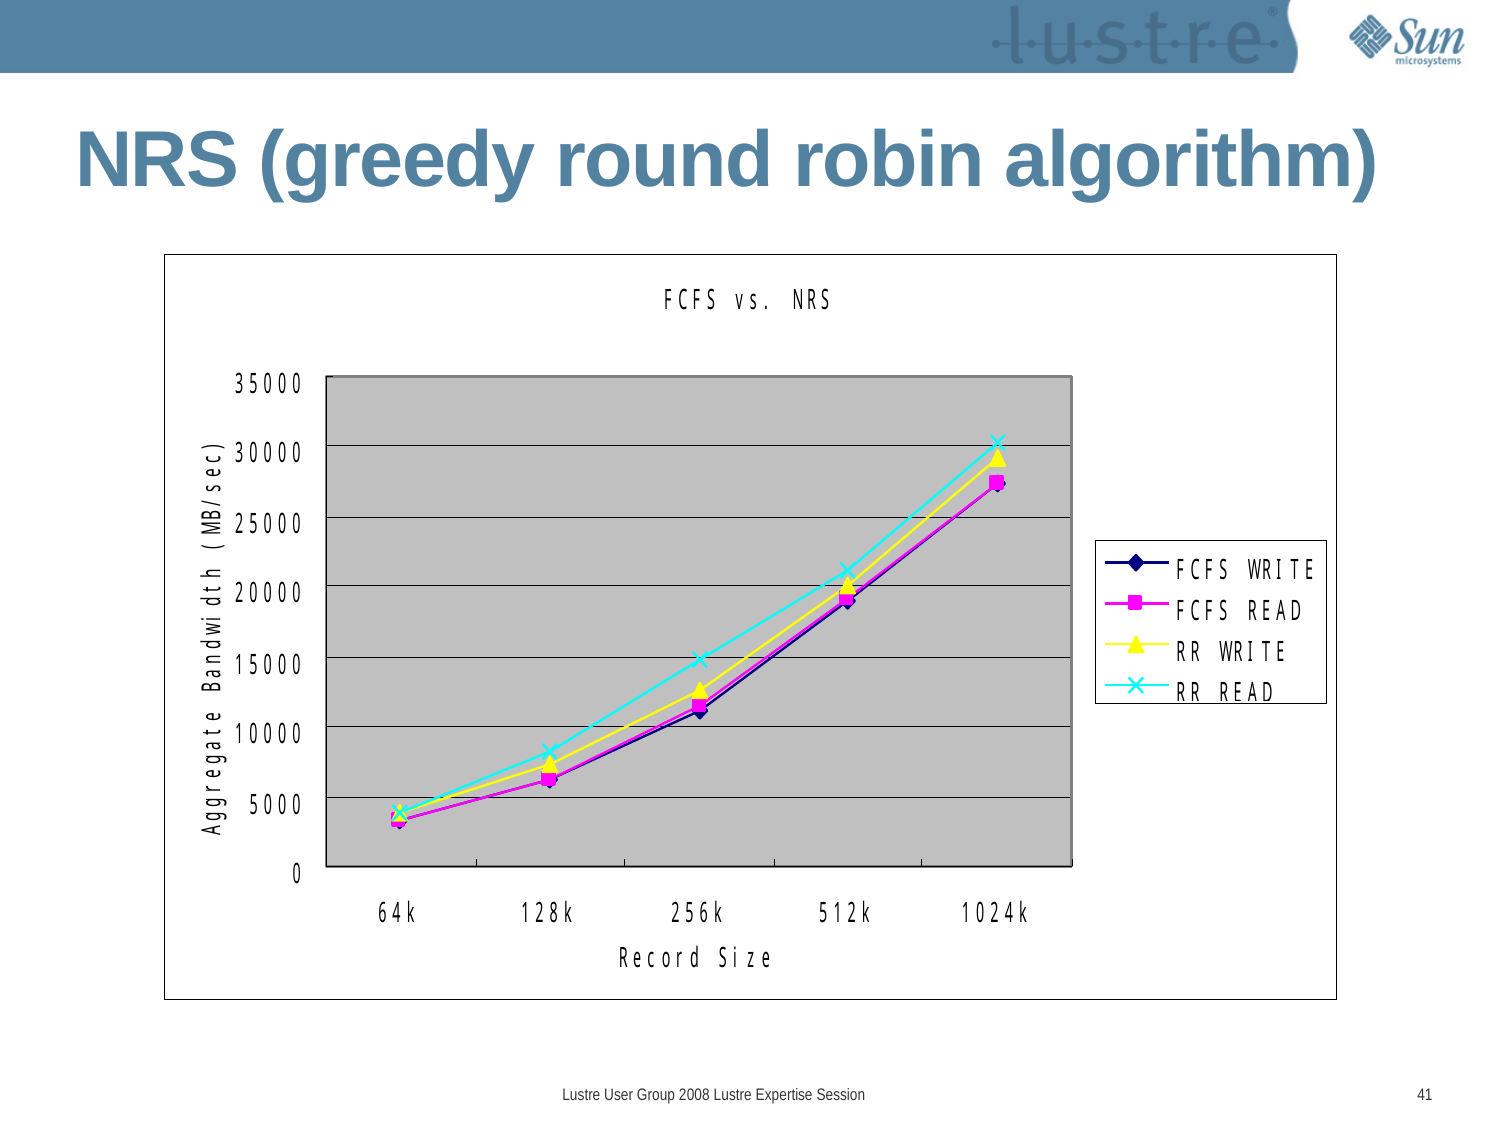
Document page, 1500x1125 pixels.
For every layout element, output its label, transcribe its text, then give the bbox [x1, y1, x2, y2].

picture [151, 240, 1351, 1013]
picture [0, 0, 1500, 91]
title NRS (greedy round robin algorithm) [75, 123, 1437, 227]
